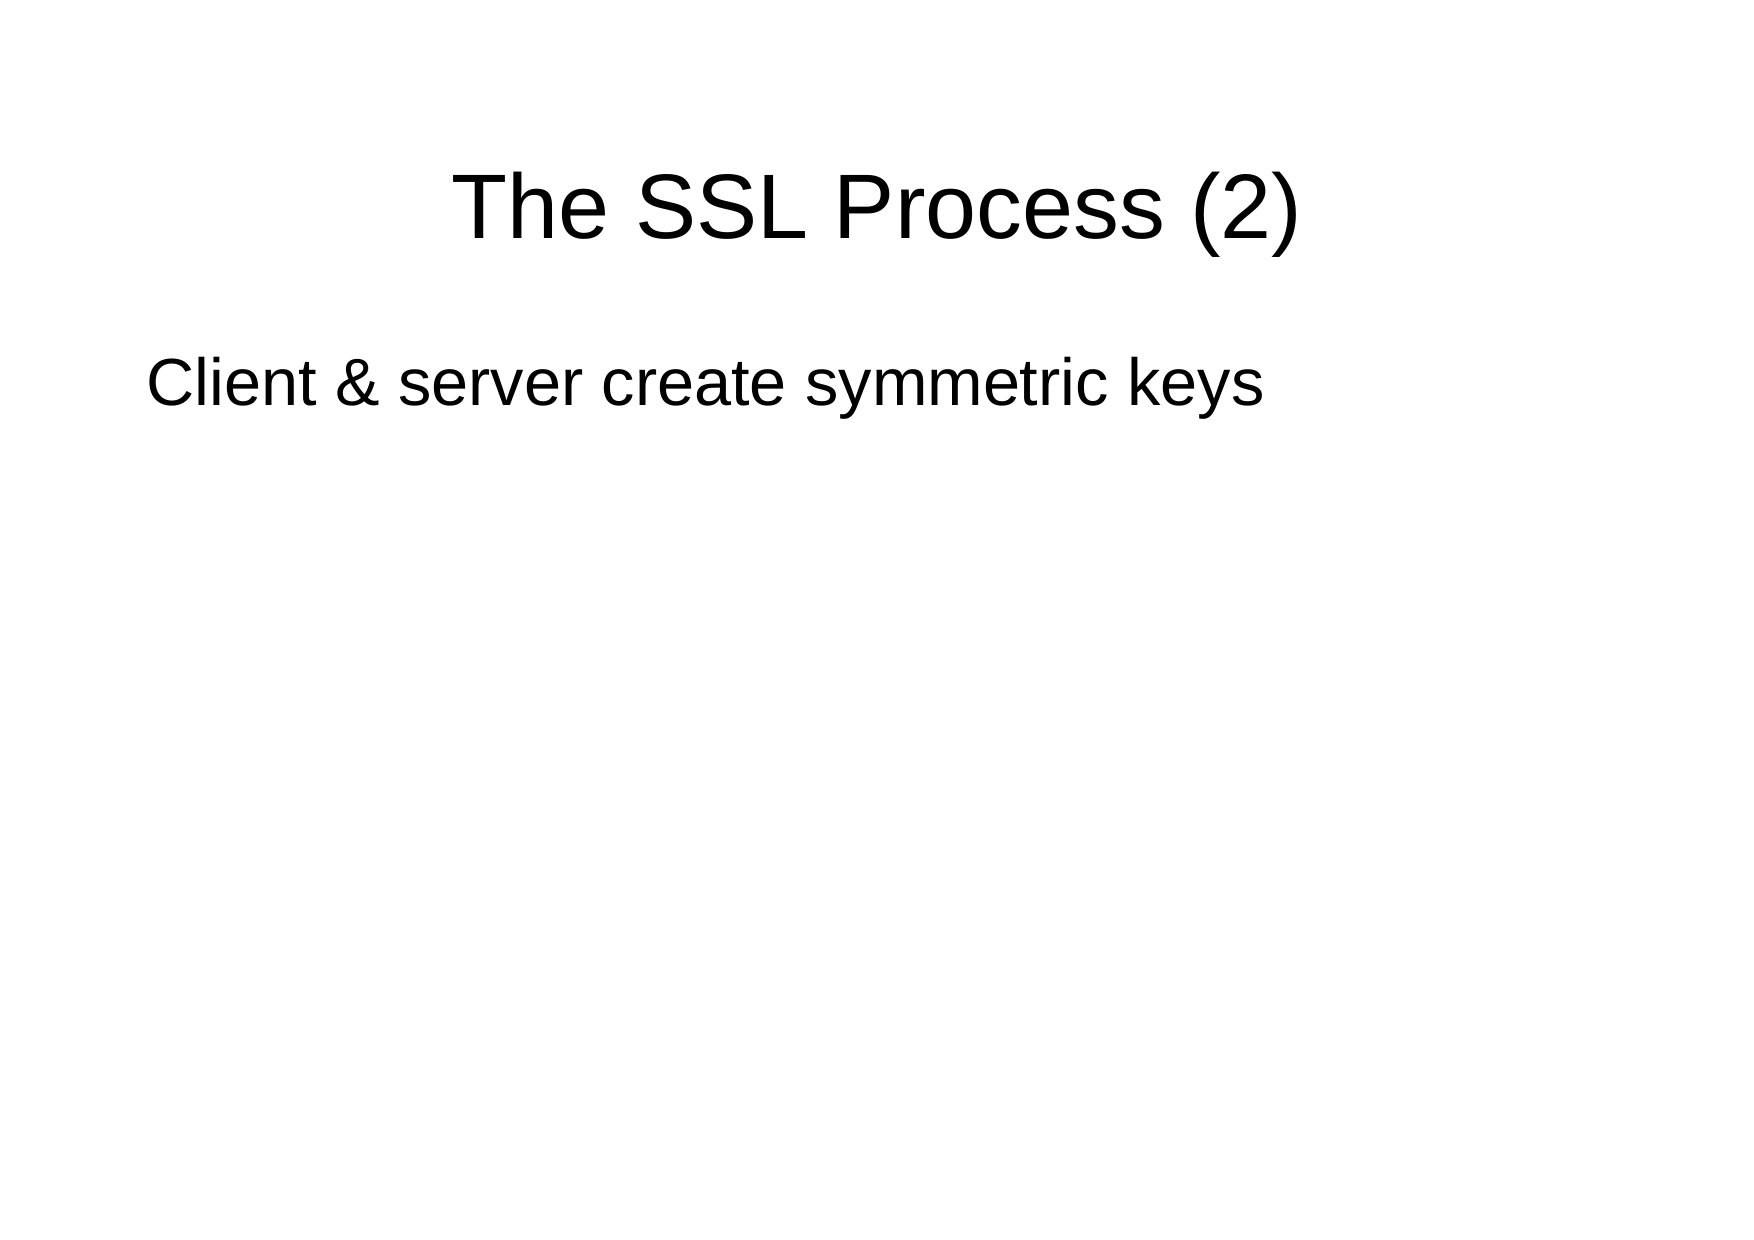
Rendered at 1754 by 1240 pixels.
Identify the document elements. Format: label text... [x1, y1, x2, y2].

list Client & server create symmetric keys [128, 344, 1627, 1126]
title The SSL Process (2) [128, 102, 1627, 310]
